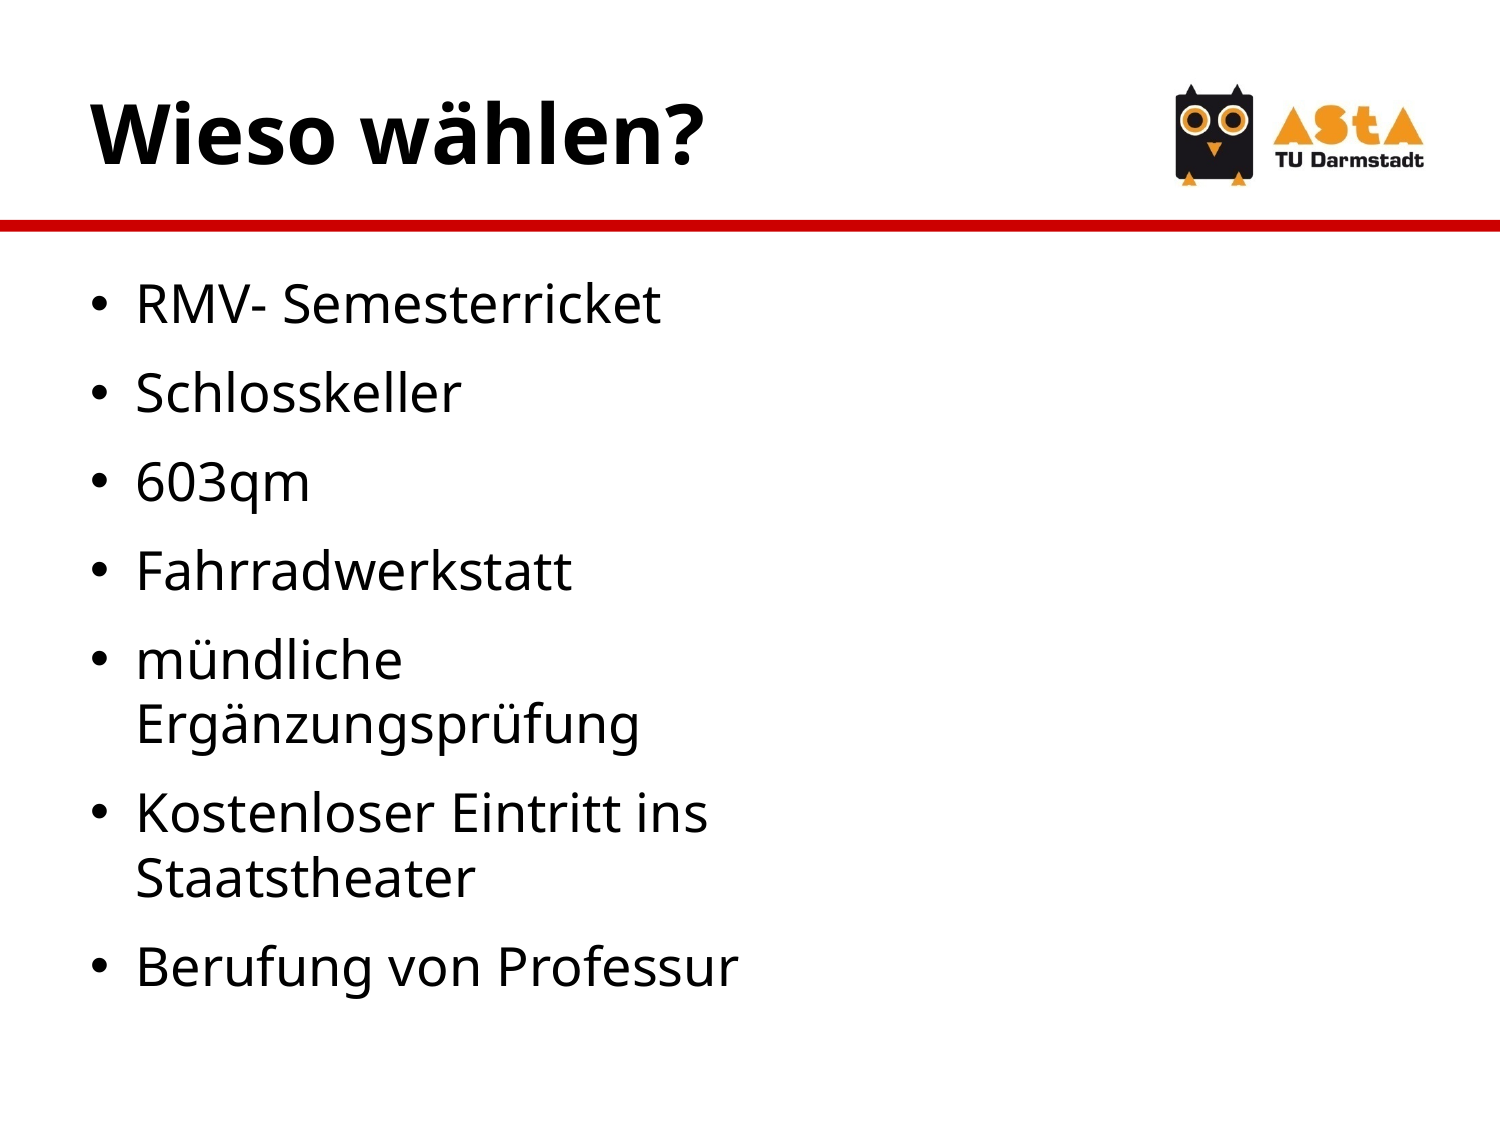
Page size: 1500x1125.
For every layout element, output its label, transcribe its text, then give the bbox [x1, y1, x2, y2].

title Wieso wählen? [75, 66, 1152, 197]
list RMV- Semesterricket Schlosskeller 603qm Fahrradwerkstatt mündliche Ergänzungsprüfung Kostenloser Eintritt ins Staatstheater Berufung von Professur [75, 262, 868, 1005]
picture [1163, 78, 1434, 190]
